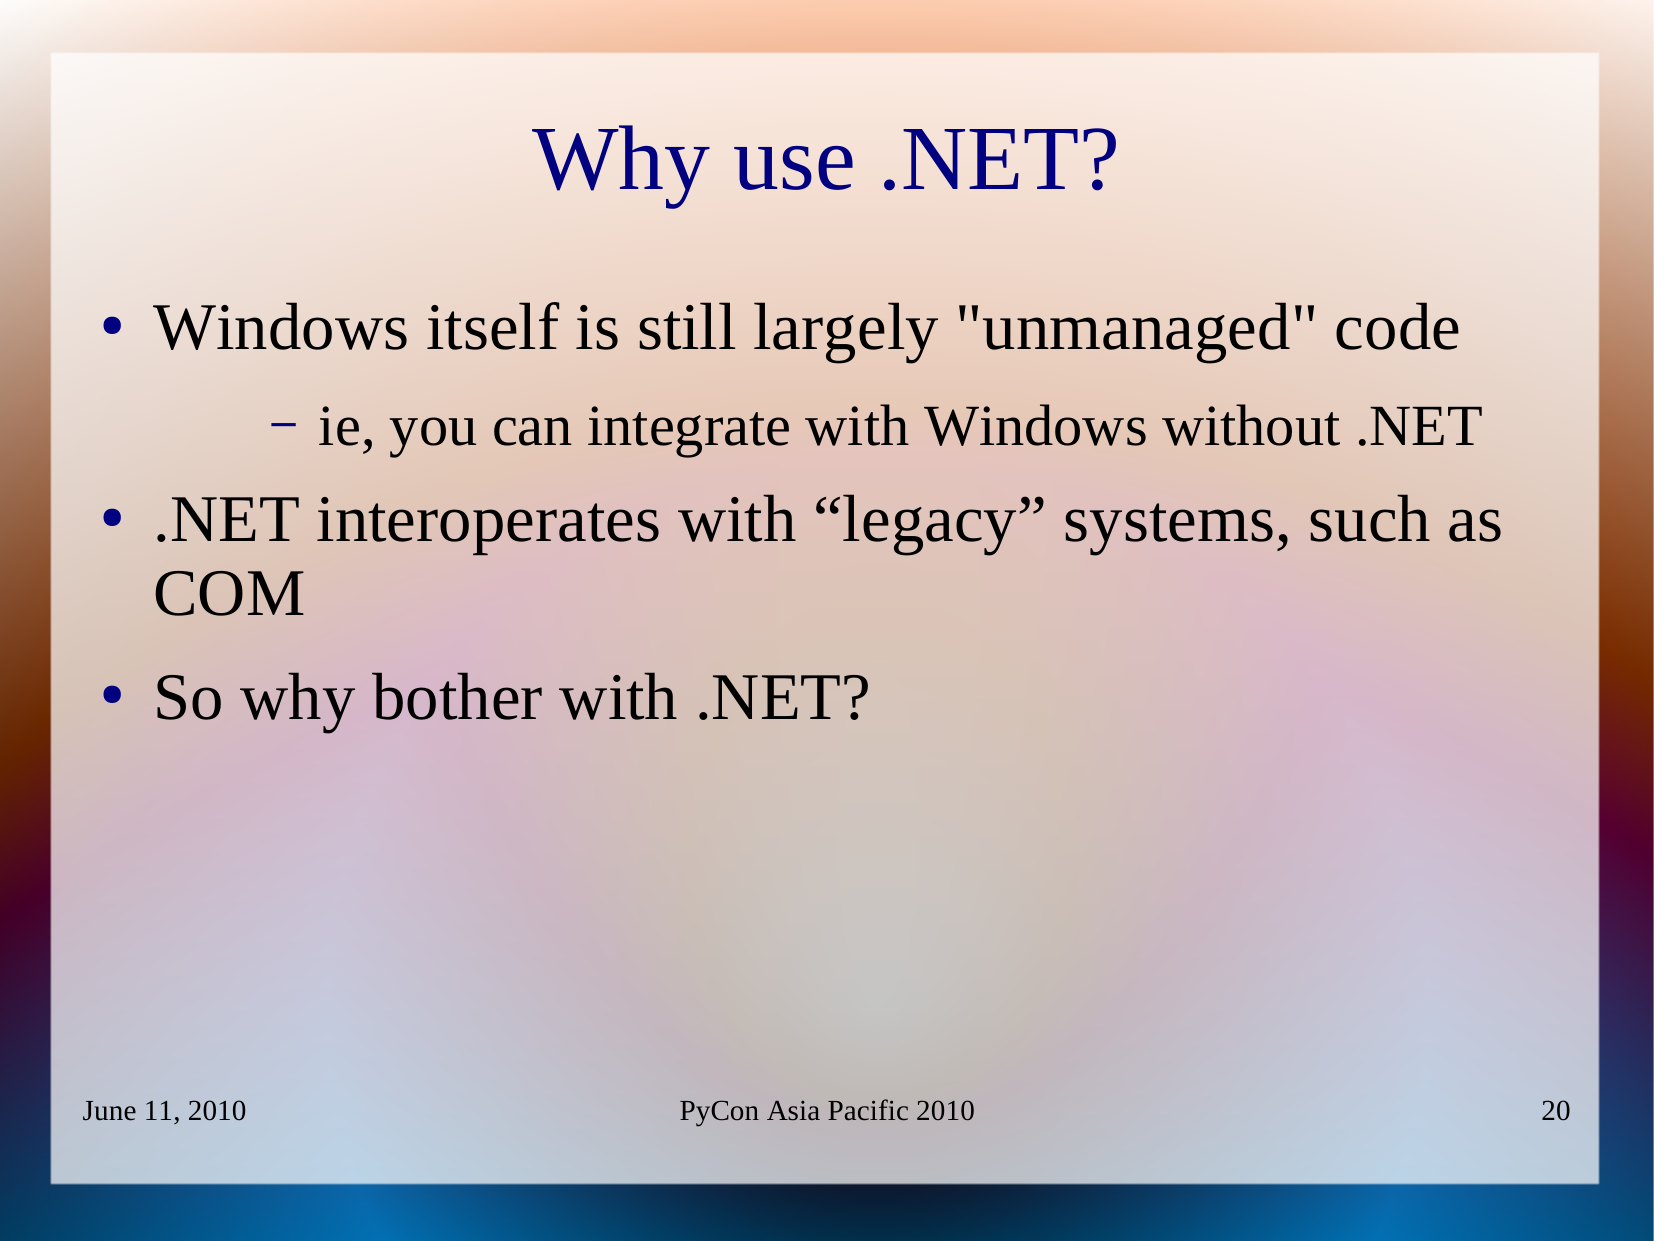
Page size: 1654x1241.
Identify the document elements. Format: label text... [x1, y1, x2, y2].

title Why use .NET? [82, 55, 1571, 263]
picture [0, 0, 1654, 1241]
list Windows itself is still largely "unmanaged" code ie, you can integrate with Windows without .NET .NET interoperates with “legacy” systems, such as COM So why bother with .NET? [82, 290, 1571, 1019]
